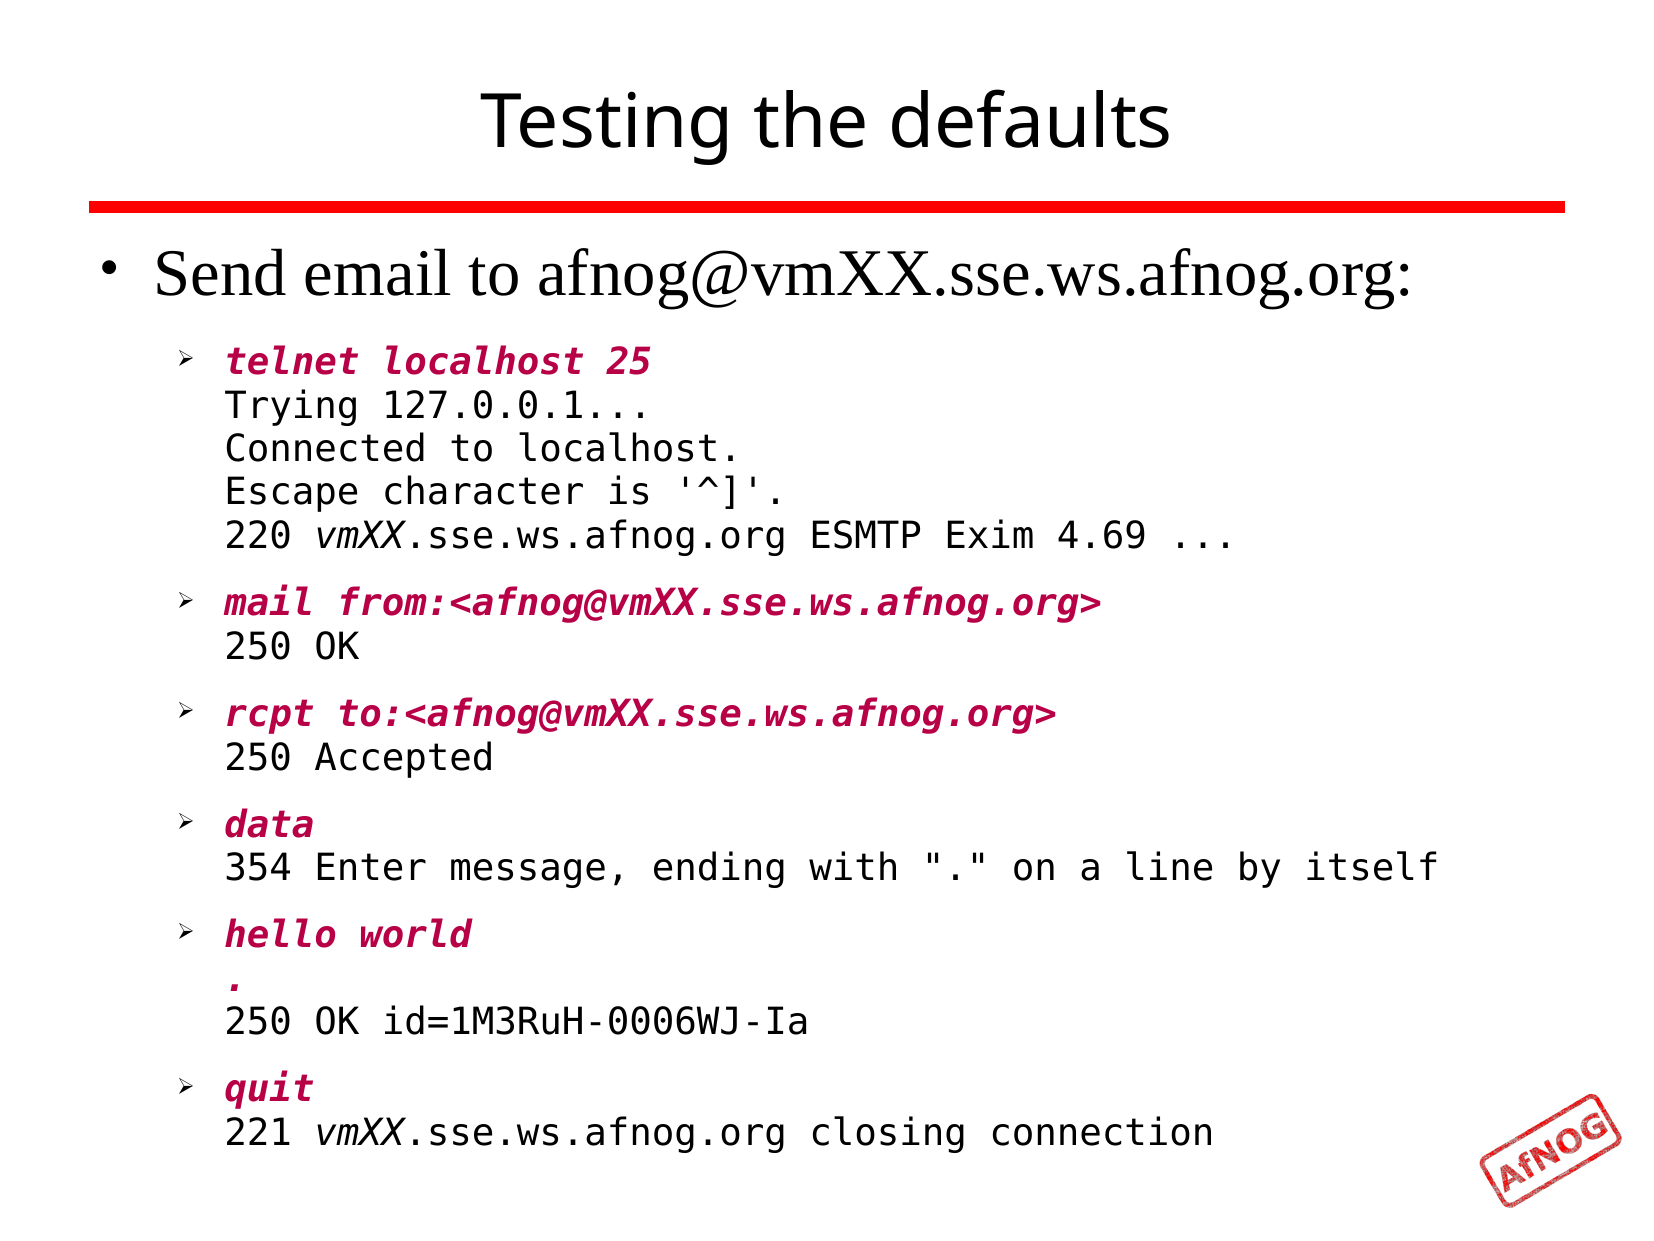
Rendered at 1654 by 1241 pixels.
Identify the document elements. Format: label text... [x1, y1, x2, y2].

picture [1476, 1090, 1625, 1211]
title Testing the defaults [88, 29, 1565, 207]
list Send email to afnog@vmXX.sse.ws.afnog.org: telnet localhost 25 Trying 127.0.0.1... Connected to localhost. Escape character is '^]'. 220 vmXX.sse.ws.afnog.org ESMTP Exim 4.69 ... mail from:<afnog@vmXX.sse.ws.afnog.org> 250 OK rcpt to:<afnog@vmXX.sse.ws.afnog.org> 250 Accepted data 354 Enter message, ending with "." on a line by itself hello world . 250 OK id=1M3RuH-0006WJ-Ia quit 221 vmXX.sse.ws.afnog.org closing connection [82, 236, 1571, 1155]
